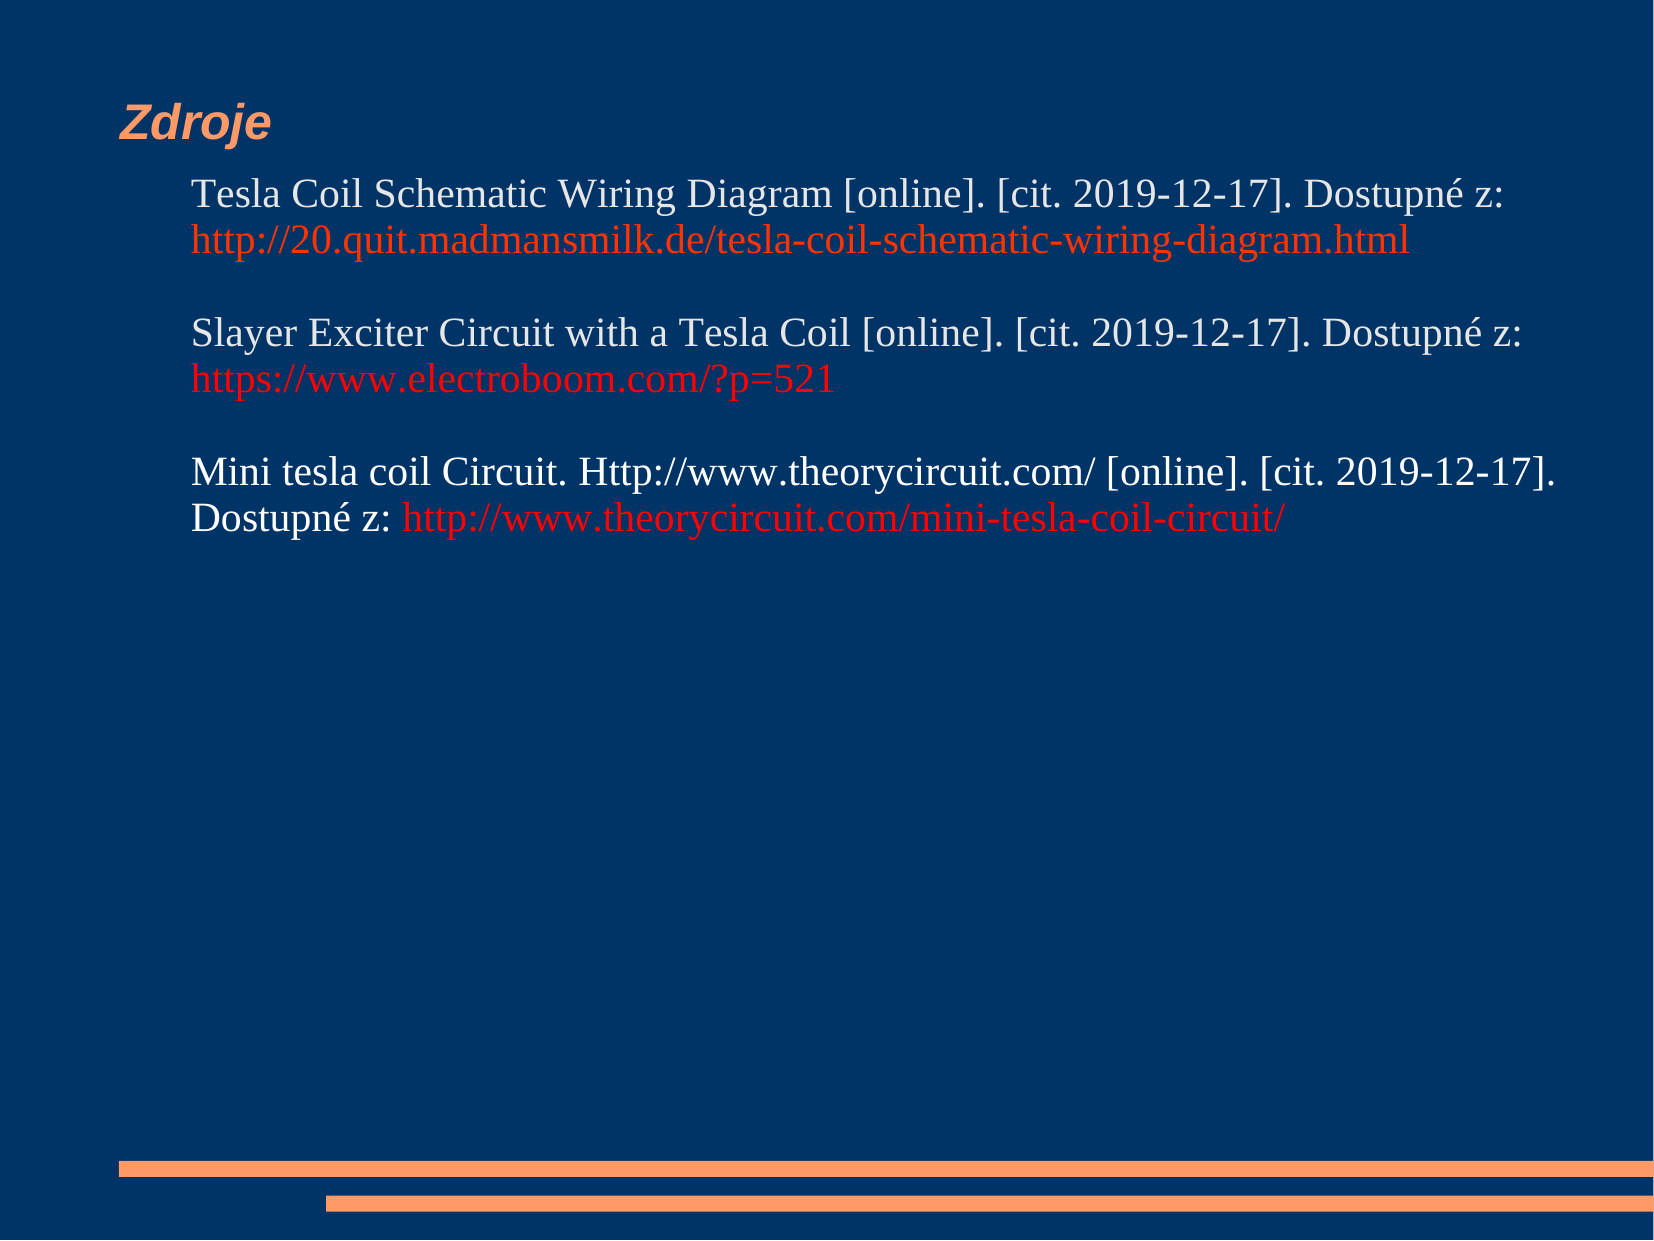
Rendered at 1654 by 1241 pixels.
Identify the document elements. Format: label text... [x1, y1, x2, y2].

title Zdroje [119, 46, 1533, 170]
list Tesla Coil Schematic Wiring Diagram [online]. [cit. 2019-12-17]. Dostupné z: http://20.quit.madmansmilk.de/tesla-coil-schematic-wiring-diagram.html Slayer Exciter Circuit with a Tesla Coil [online]. [cit. 2019-12-17]. Dostupné z: https://www.electroboom.com/?p=521 Mini tesla coil Circuit. Http://www.theorycircuit.com/ [online]. [cit. 2019-12-17]. Dostupné z: http://www.theorycircuit.com/mini-tesla-coil-circuit/ [119, 170, 1560, 981]
